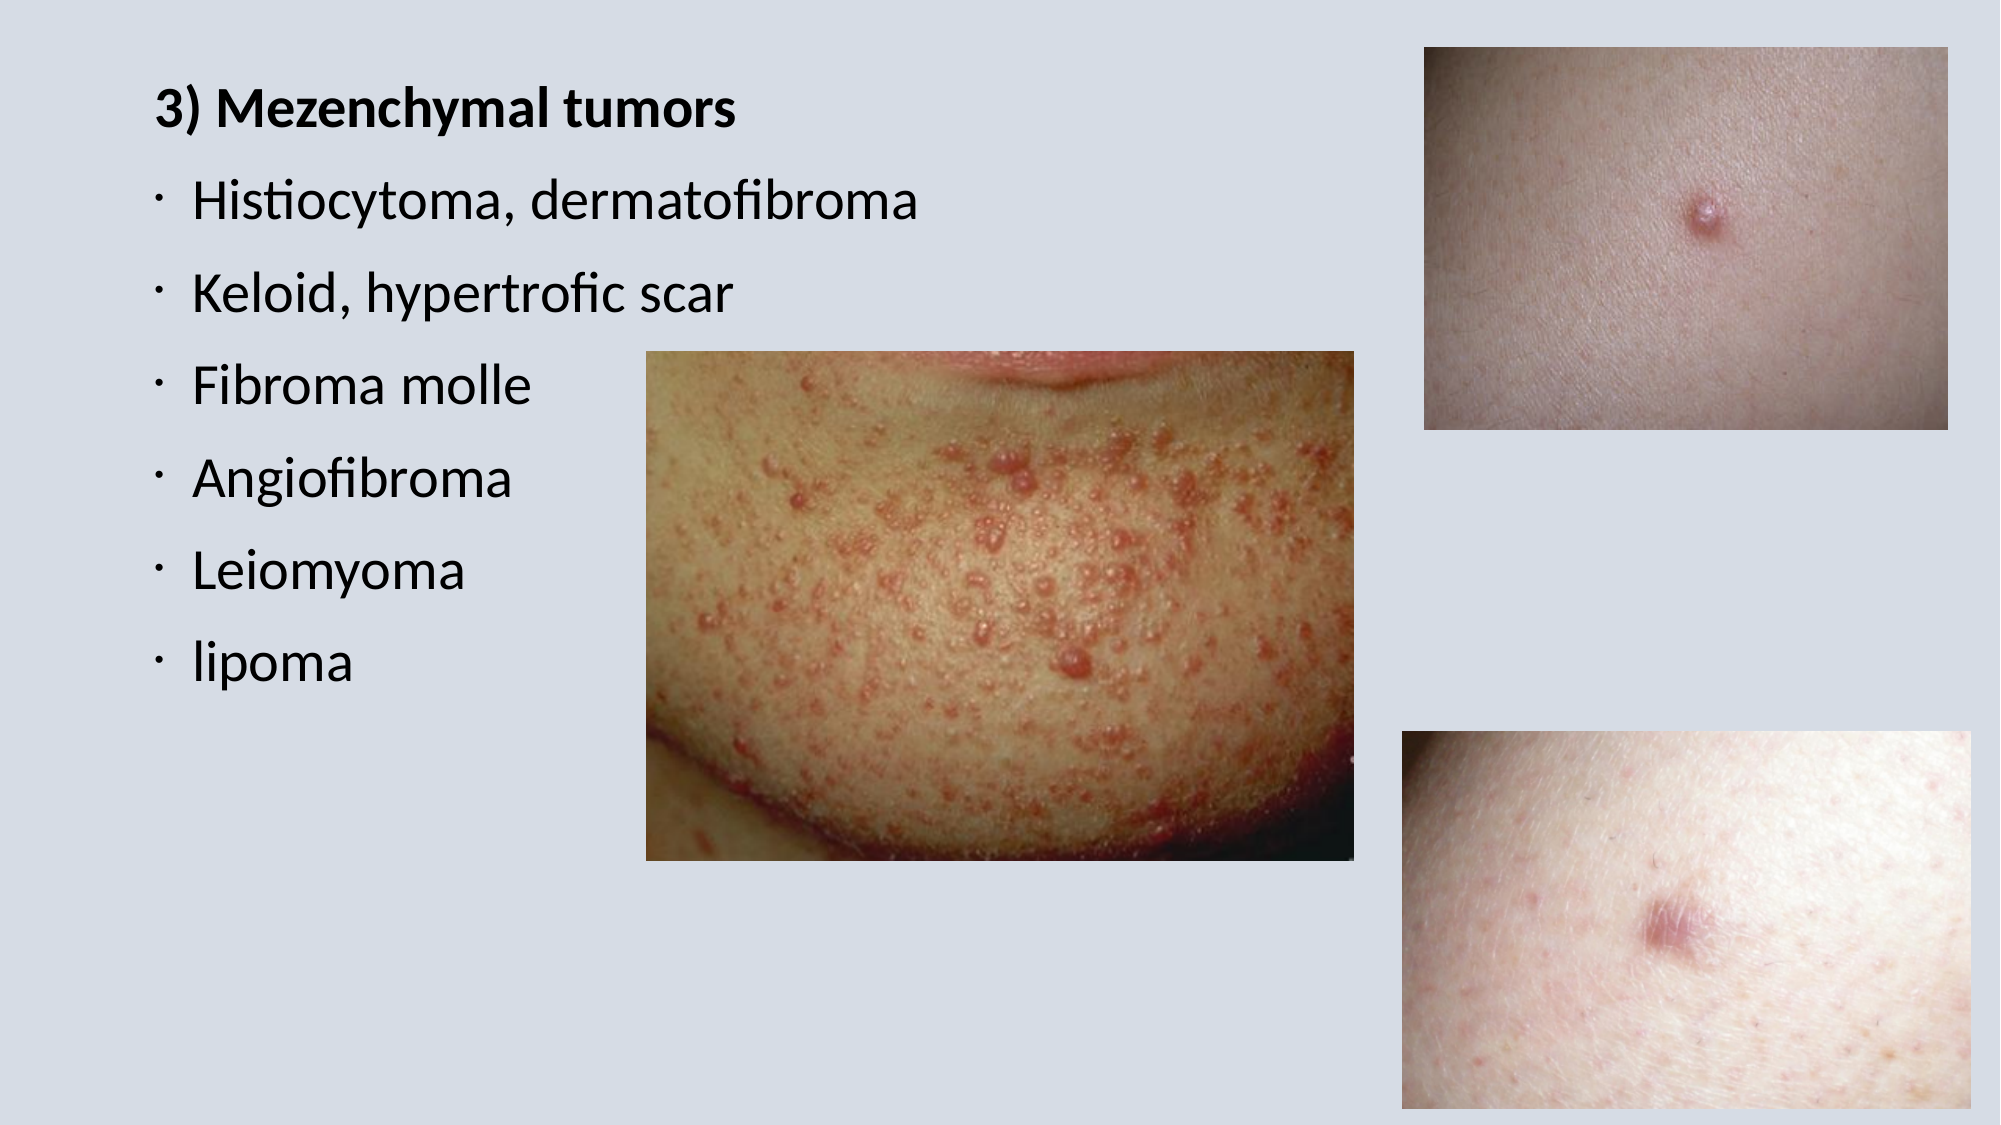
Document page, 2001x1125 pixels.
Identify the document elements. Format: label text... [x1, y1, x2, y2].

list 3) Mezenchymal tumors Histiocytoma, dermatofibroma Keloid, hypertrofic scar Fibroma molle Angiofibroma Leiomyoma lipoma [139, 69, 1865, 1014]
picture [646, 351, 1354, 862]
picture [1402, 731, 1971, 1109]
picture [1424, 47, 1948, 430]
